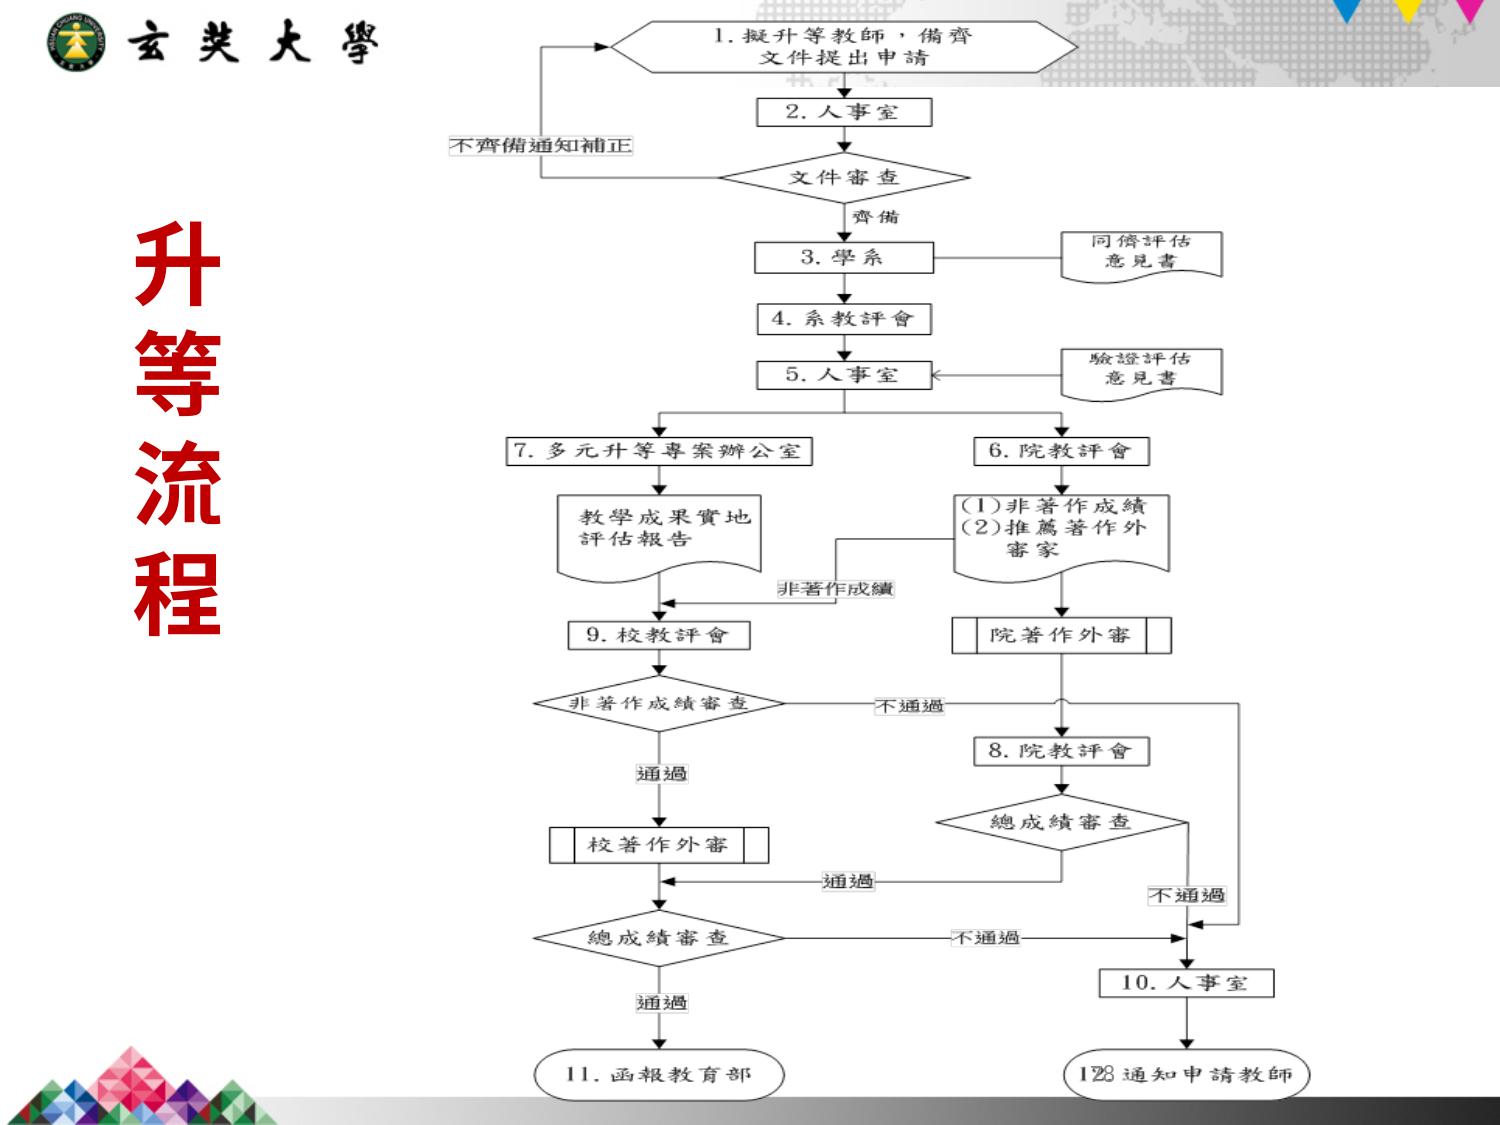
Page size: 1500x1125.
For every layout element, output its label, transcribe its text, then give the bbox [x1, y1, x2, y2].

picture [431, 19, 1317, 1106]
text_box 升等流程 [112, 149, 244, 705]
text_box 78 [1074, 1042, 1426, 1103]
